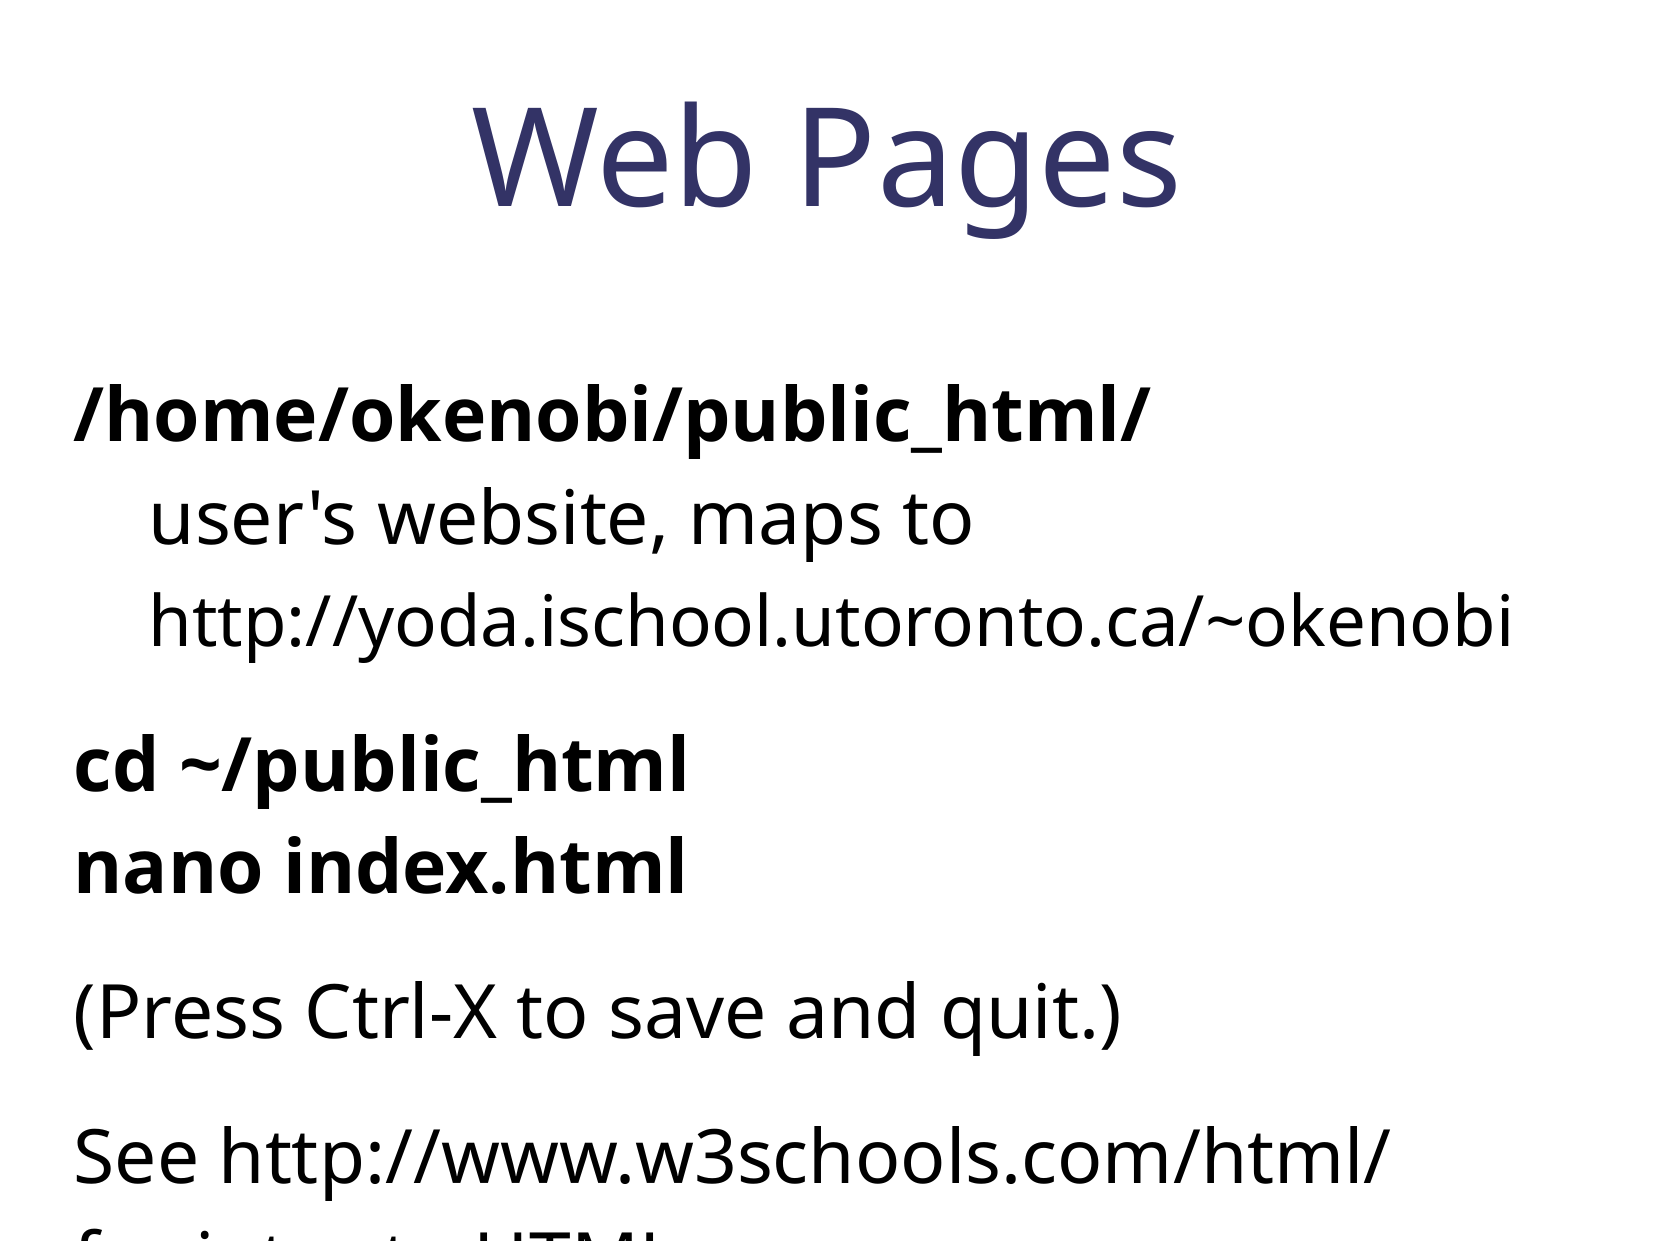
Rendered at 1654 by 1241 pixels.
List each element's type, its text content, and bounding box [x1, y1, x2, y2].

title Web Pages [0, 56, 1654, 250]
text_box /home/okenobi/public_html/ user's website, maps to http://yoda.ischool.utoronto.ca/~okenobi cd ~/public_html nano index.html (Press Ctrl-X to save and quit.) See http://www.w3schools.com/html/ for intro to HTML. [59, 354, 1654, 1213]
